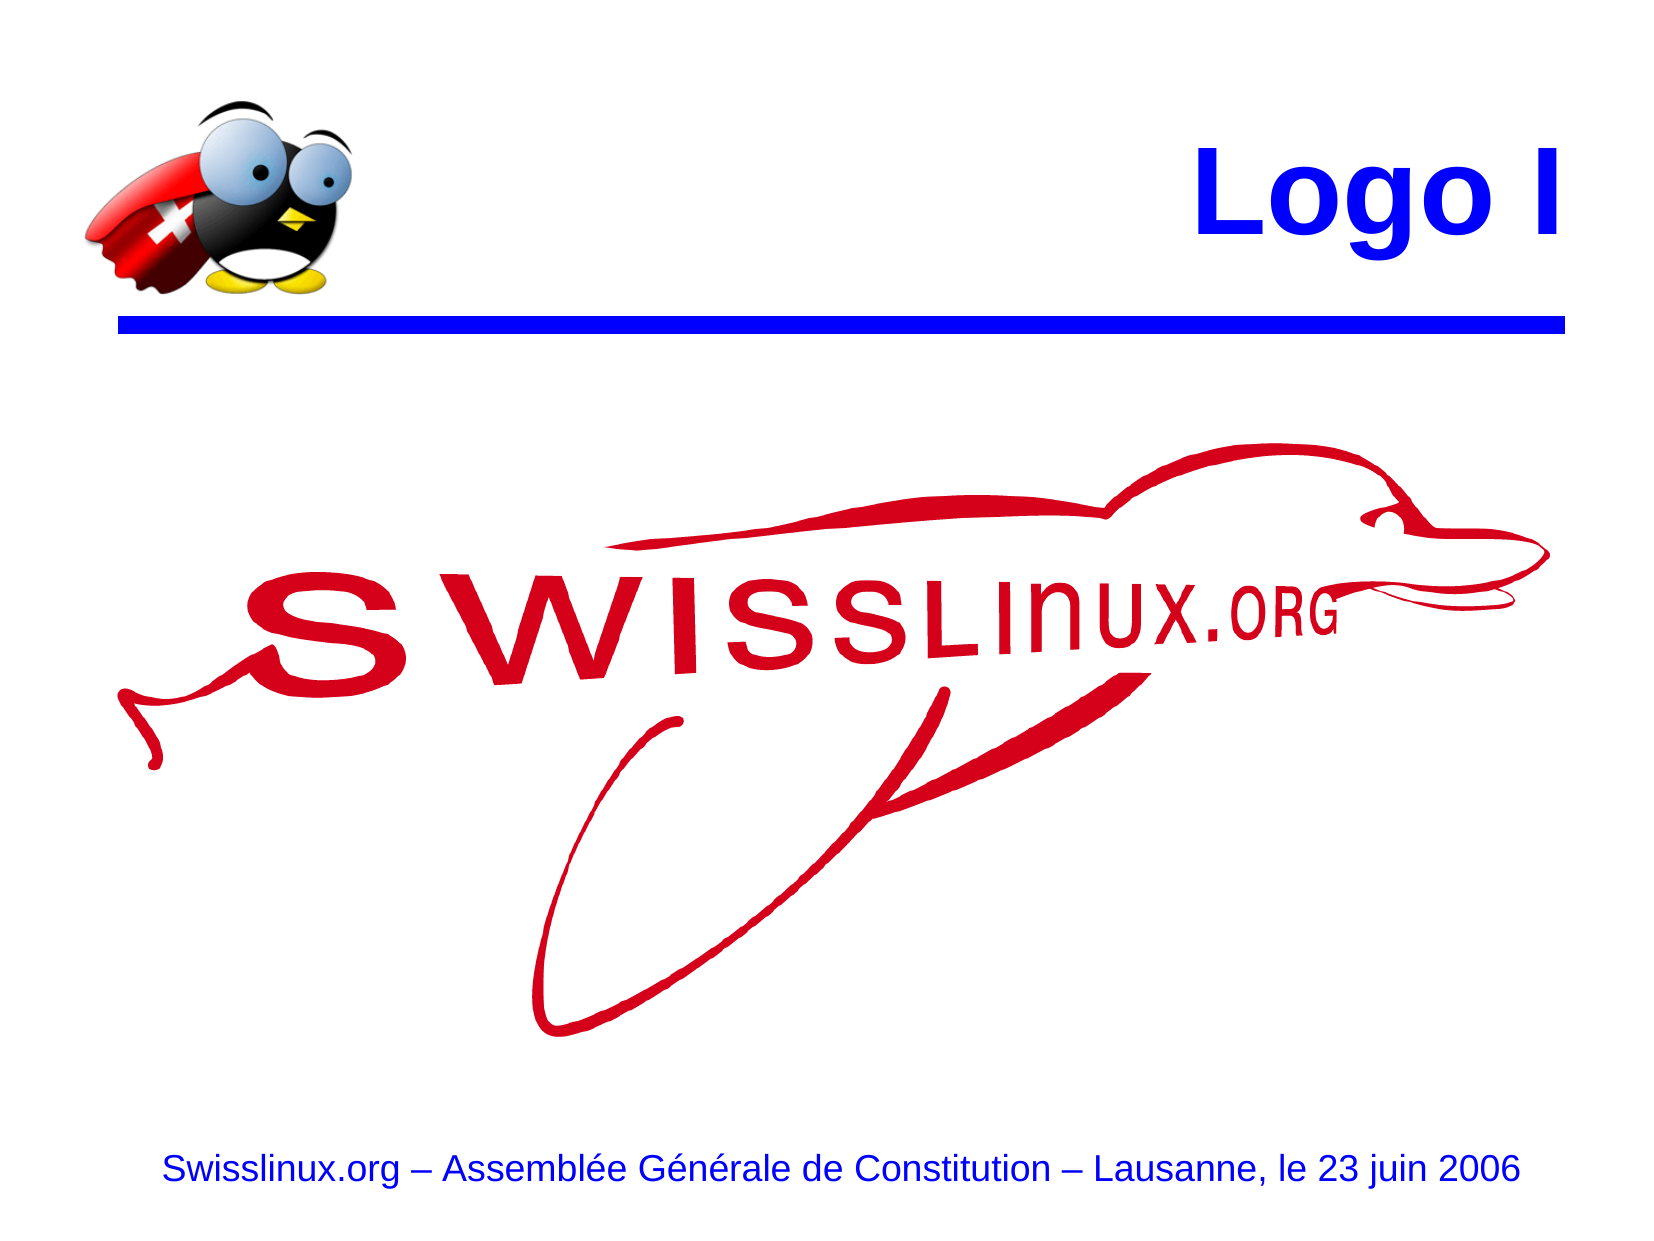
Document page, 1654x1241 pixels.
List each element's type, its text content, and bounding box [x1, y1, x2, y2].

text_box Swisslinux.org – Assemblée Générale de Constitution – Lausanne, le 23 juin 2006 [118, 1131, 1565, 1211]
picture [81, 99, 355, 296]
title Logo I [383, 88, 1565, 296]
picture [109, 413, 1565, 1063]
